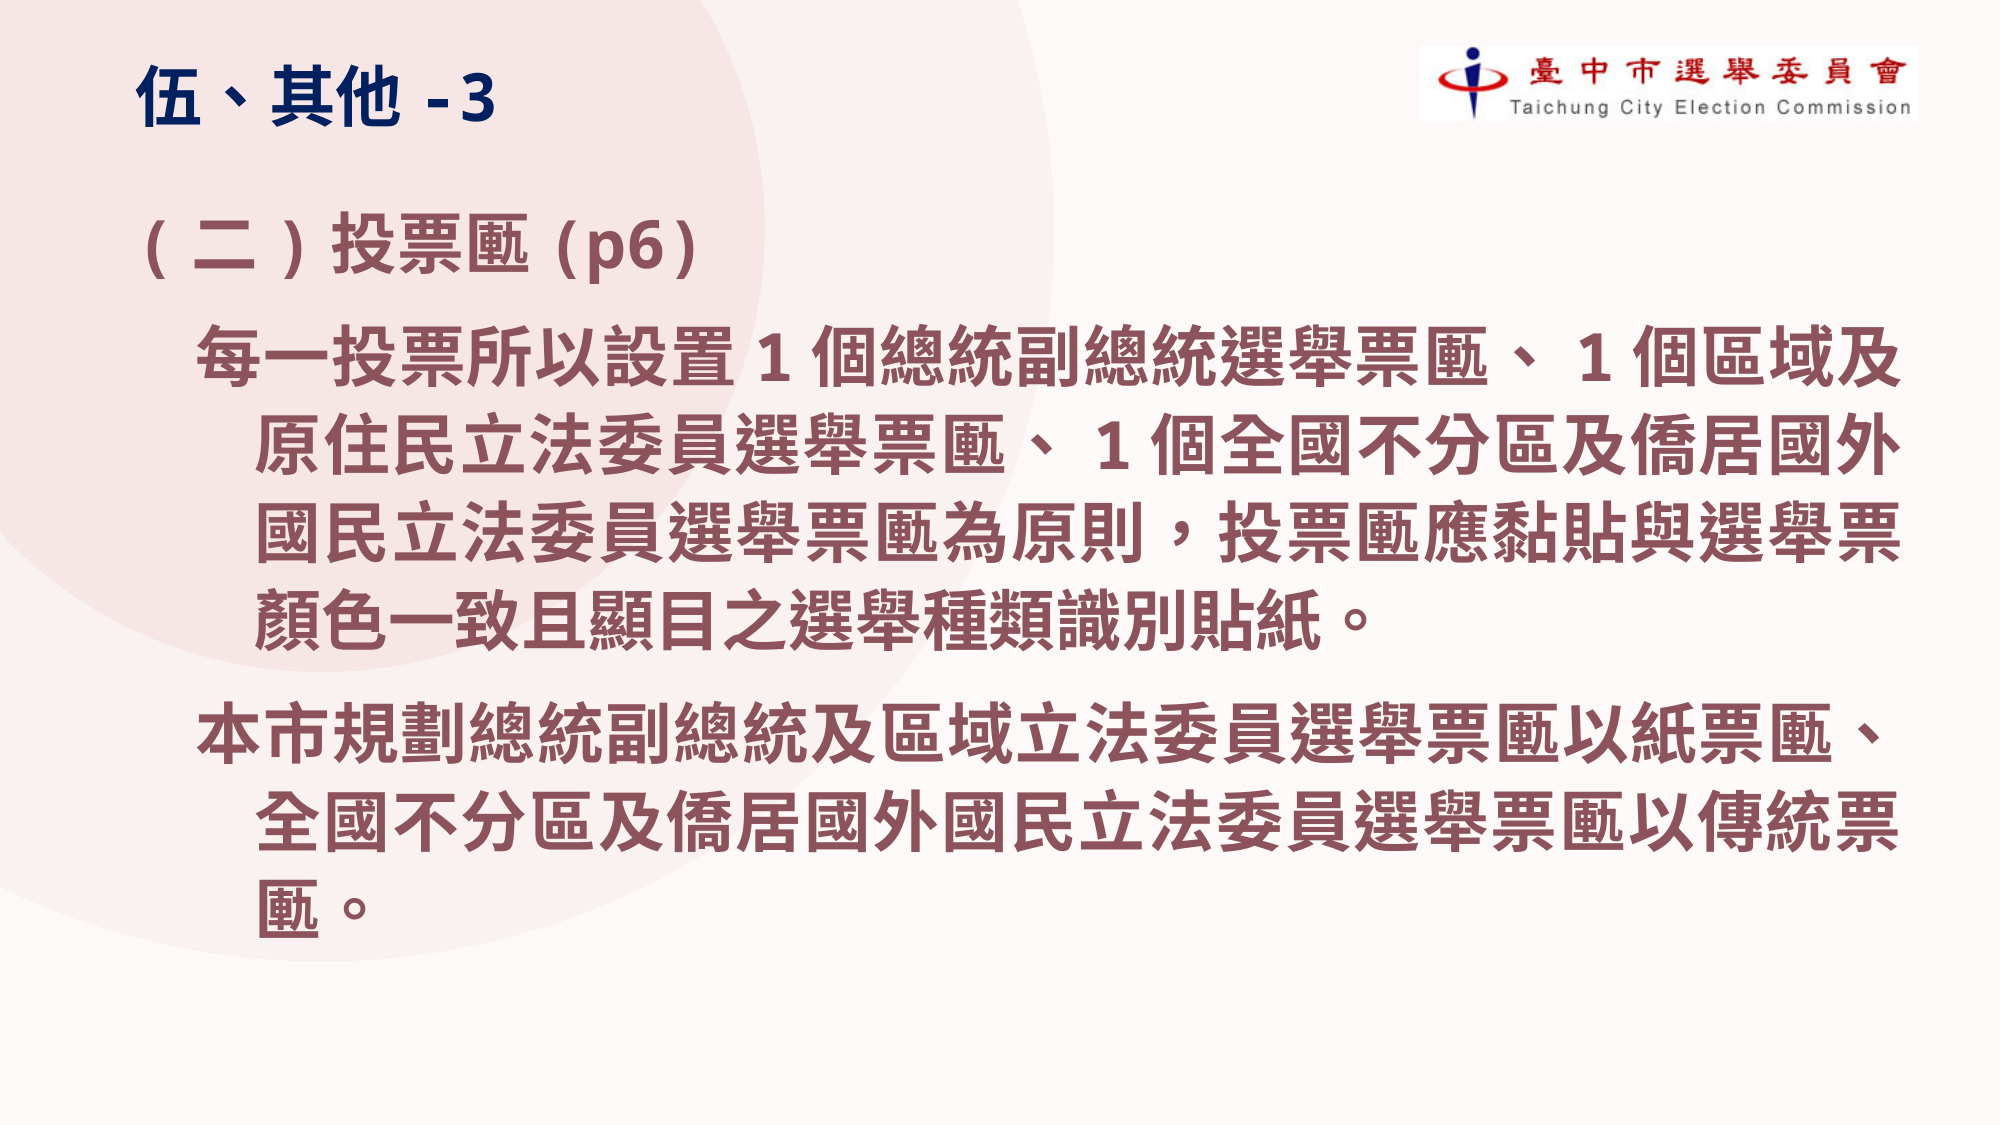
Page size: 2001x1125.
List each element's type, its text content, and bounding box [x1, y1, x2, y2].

list (二)投票匭(p6) 每一投票所以設置1個總統副總統選舉票匭、1個區域及原住民立法委員選舉票匭、1個全國不分區及僑居國外國民立法委員選舉票匭為原則，投票匭應黏貼與選舉票顏色一致且顯目之選舉種類識別貼紙。 本市規劃總統副總統及區域立法委員選舉票匭以紙票匭、全國不分區及僑居國外國民立法委員選舉票匭以傳統票匭。 [120, 185, 1918, 1023]
title 伍、其他-3 [120, 35, 1918, 166]
